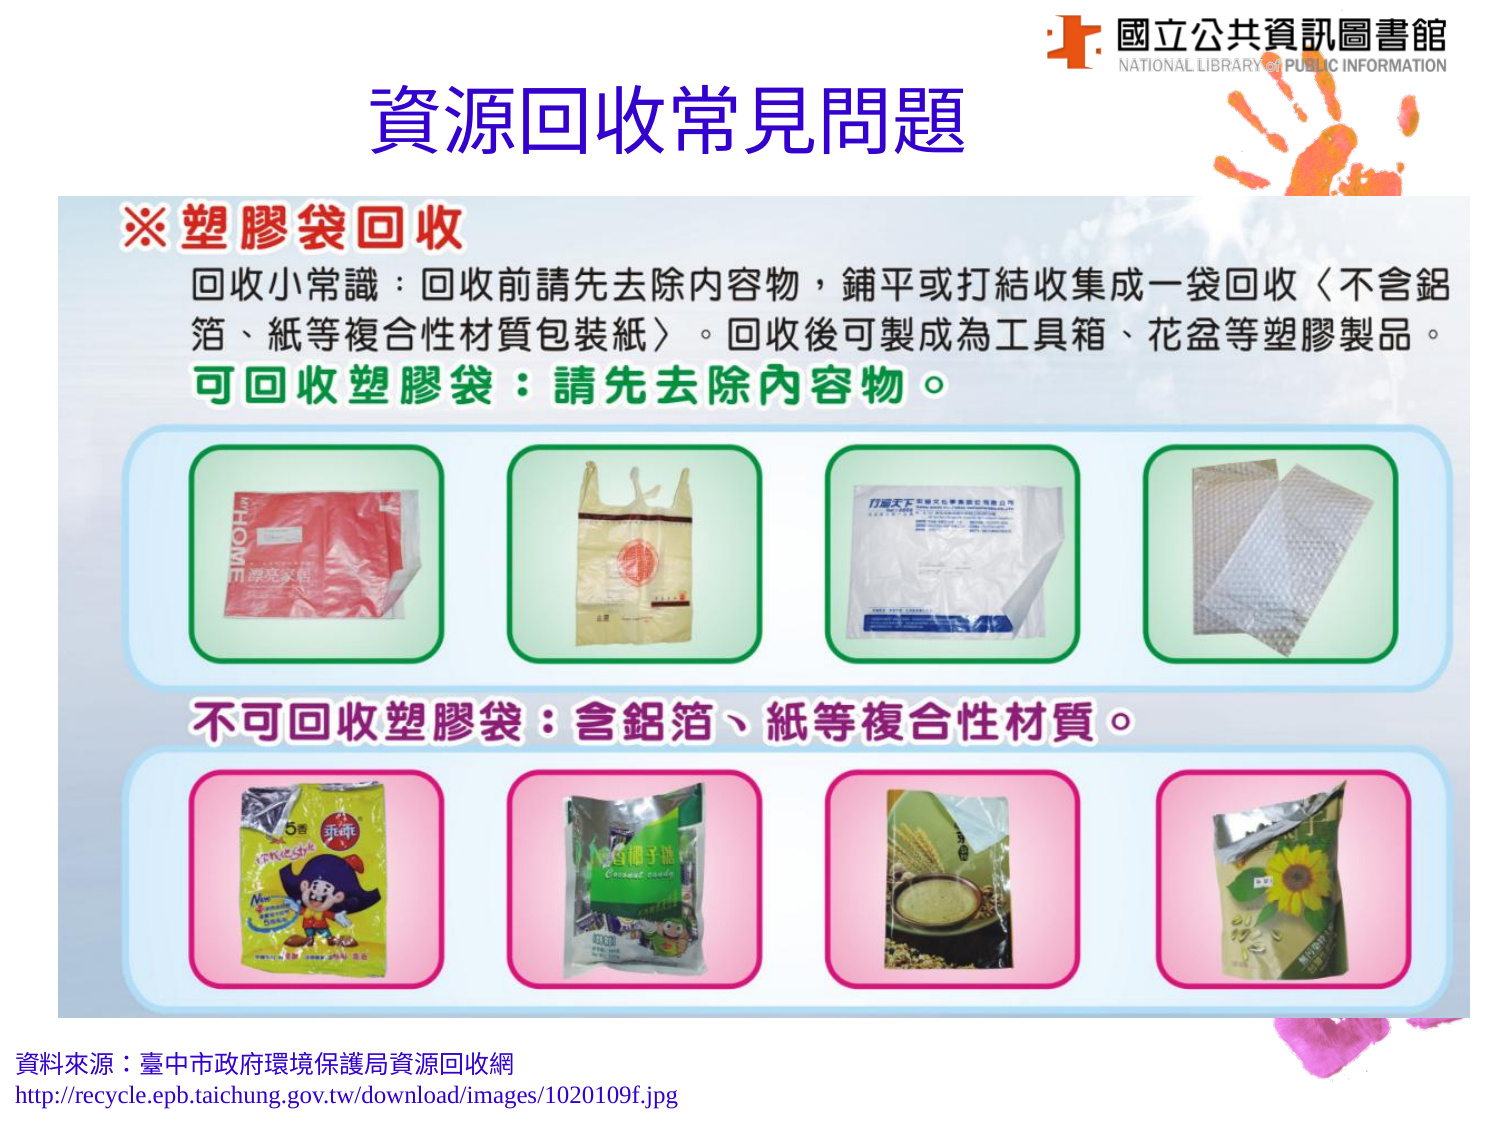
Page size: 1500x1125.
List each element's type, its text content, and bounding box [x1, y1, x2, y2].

picture [58, 196, 1470, 1018]
title 資源回收常見問題 [112, 24, 1176, 196]
text_box 資料來源：臺中市政府環境保護局資源回收網 http://recycle.epb.taichung.gov.tw/download/images/1020109f.jpg [0, 1040, 1205, 1117]
